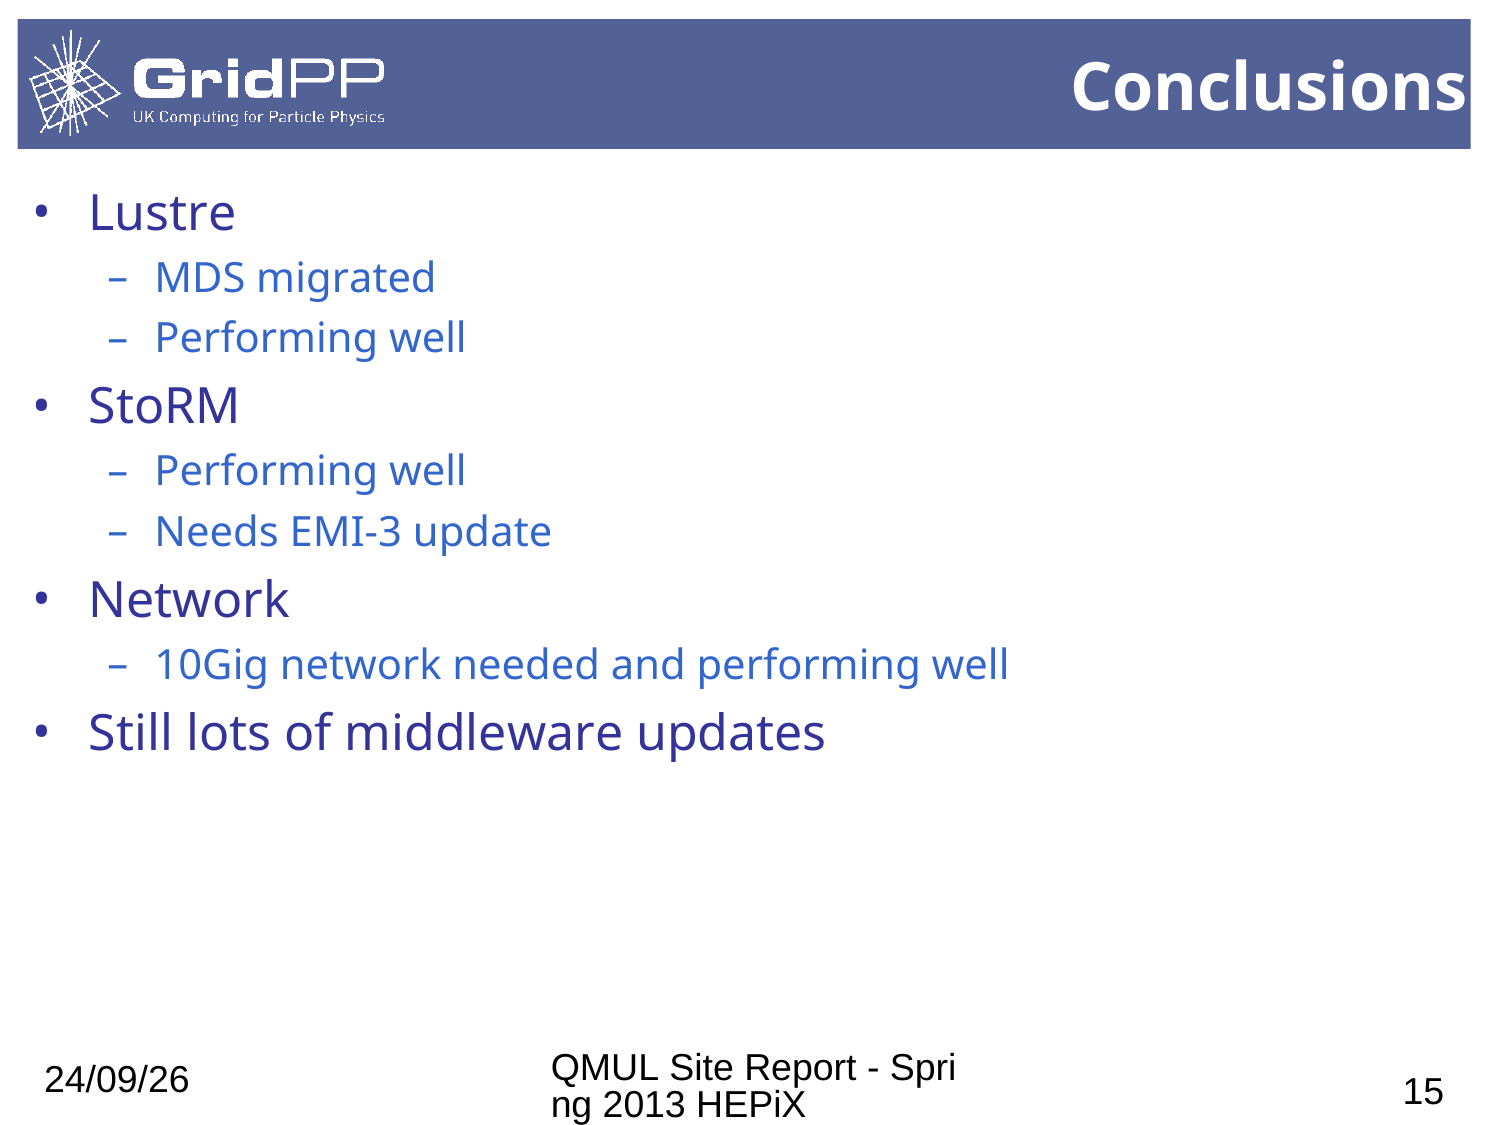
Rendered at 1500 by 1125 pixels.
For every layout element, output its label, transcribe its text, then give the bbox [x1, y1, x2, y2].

picture [29, 30, 384, 136]
title Conclusions [513, 0, 1483, 172]
picture [980, 982, 1418, 1099]
list Lustre MDS migrated Performing well StoRM Performing well Needs EMI-3 update Network 10Gig network needed and performing well Still lots of middleware updates [17, 172, 1480, 826]
